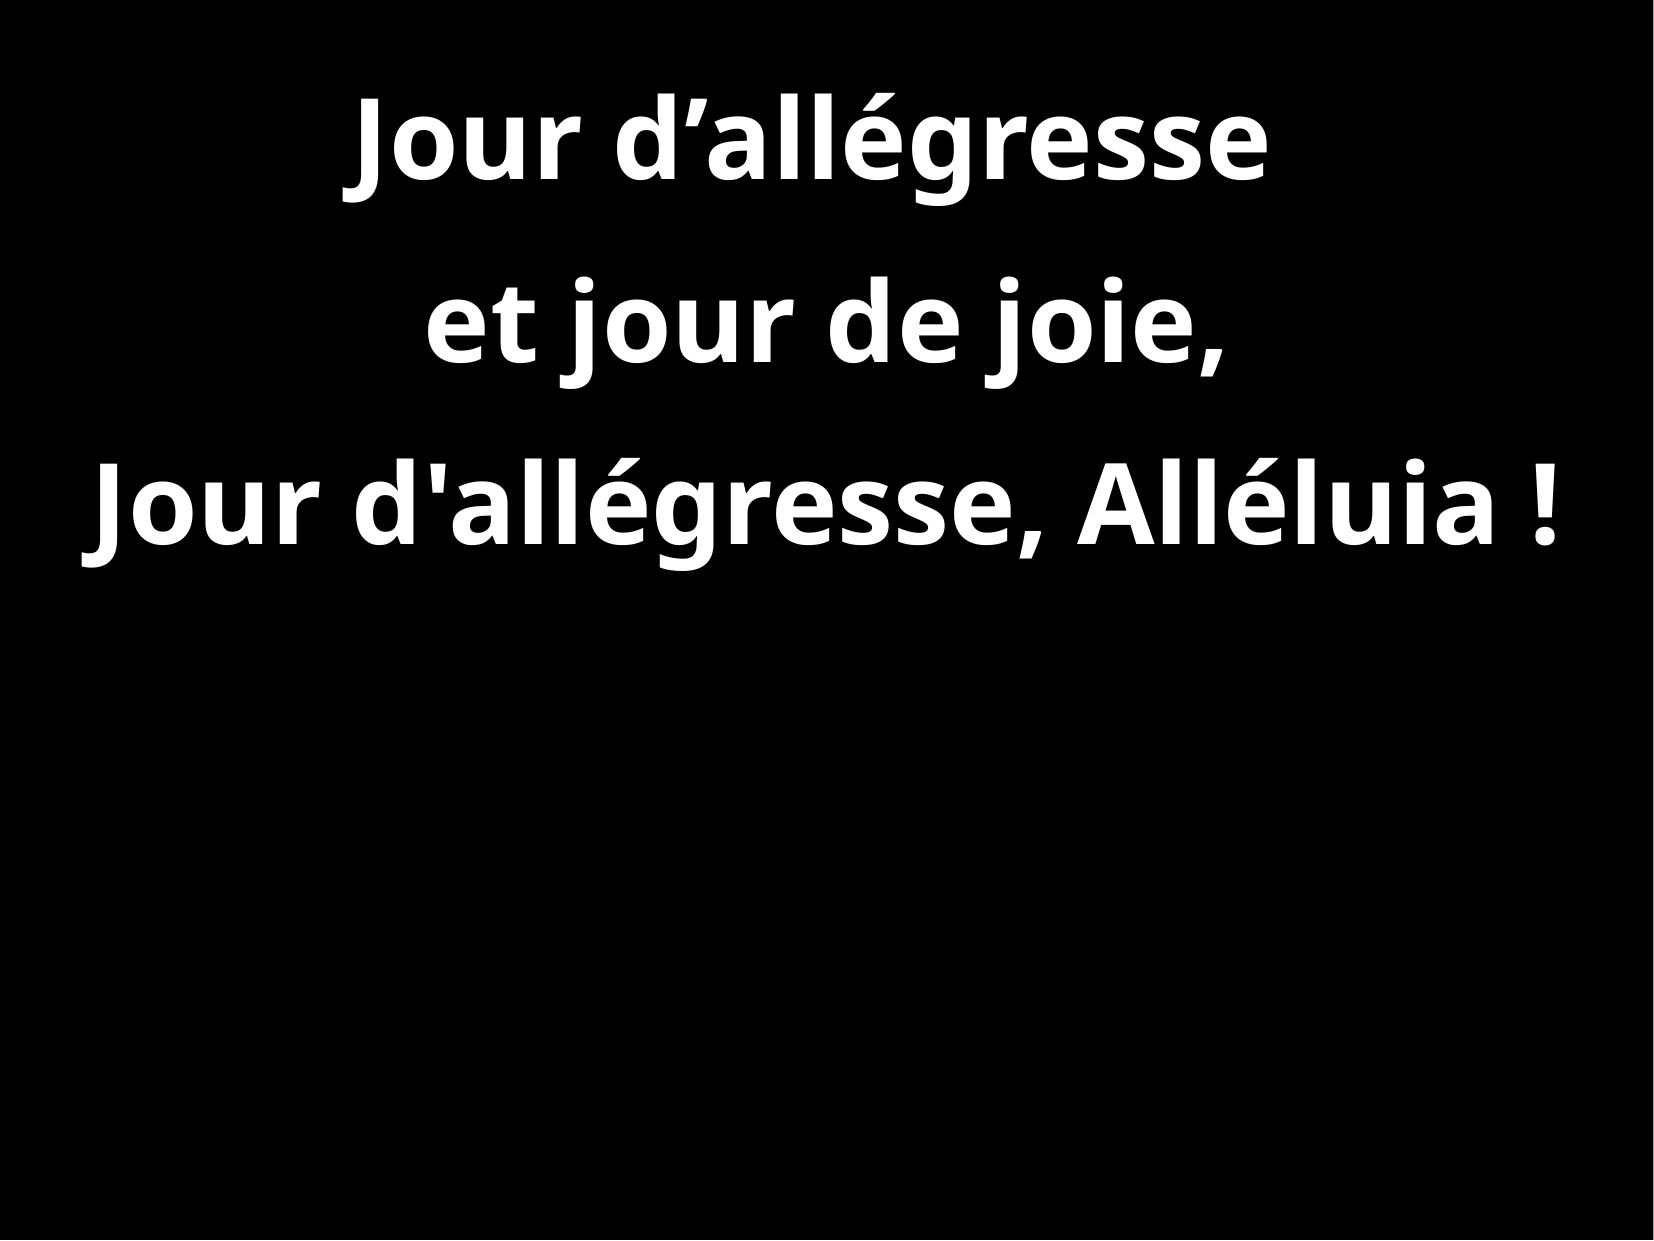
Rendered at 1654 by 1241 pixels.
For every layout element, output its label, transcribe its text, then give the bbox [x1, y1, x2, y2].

list Jour d’allégresse et jour de joie, Jour d'allégresse, Alléluia ! [82, 59, 1571, 1148]
